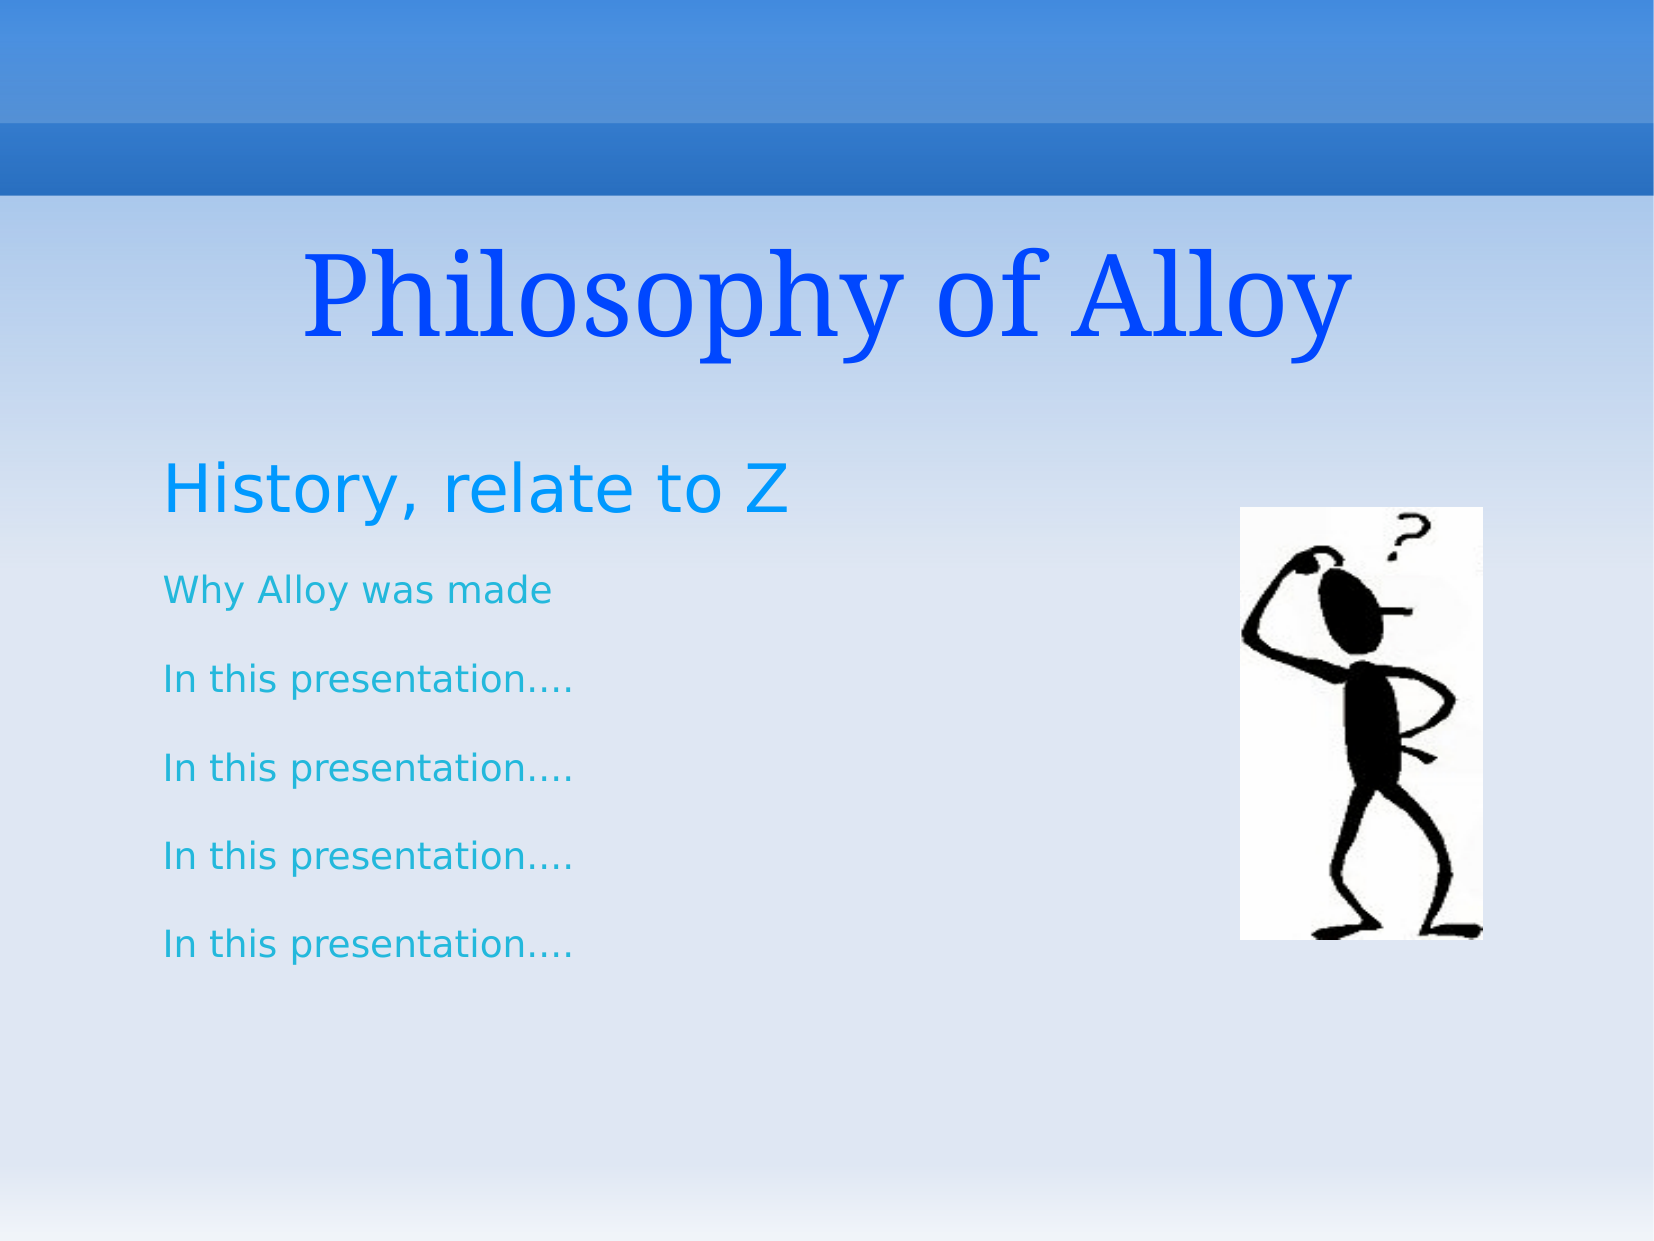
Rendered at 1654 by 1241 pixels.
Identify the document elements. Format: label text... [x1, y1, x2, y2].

text_box Why Alloy was made [147, 561, 945, 621]
text_box In this presentation.... [147, 650, 945, 709]
text_box History, relate to Z [147, 442, 945, 536]
picture [0, 0, 1654, 206]
text_box In this presentation.... [147, 915, 945, 974]
text_box In this presentation.... [147, 738, 945, 798]
text_box Philosophy of Alloy [0, 206, 1654, 352]
picture [0, 352, 1654, 1241]
text_box In this presentation.... [147, 827, 945, 886]
